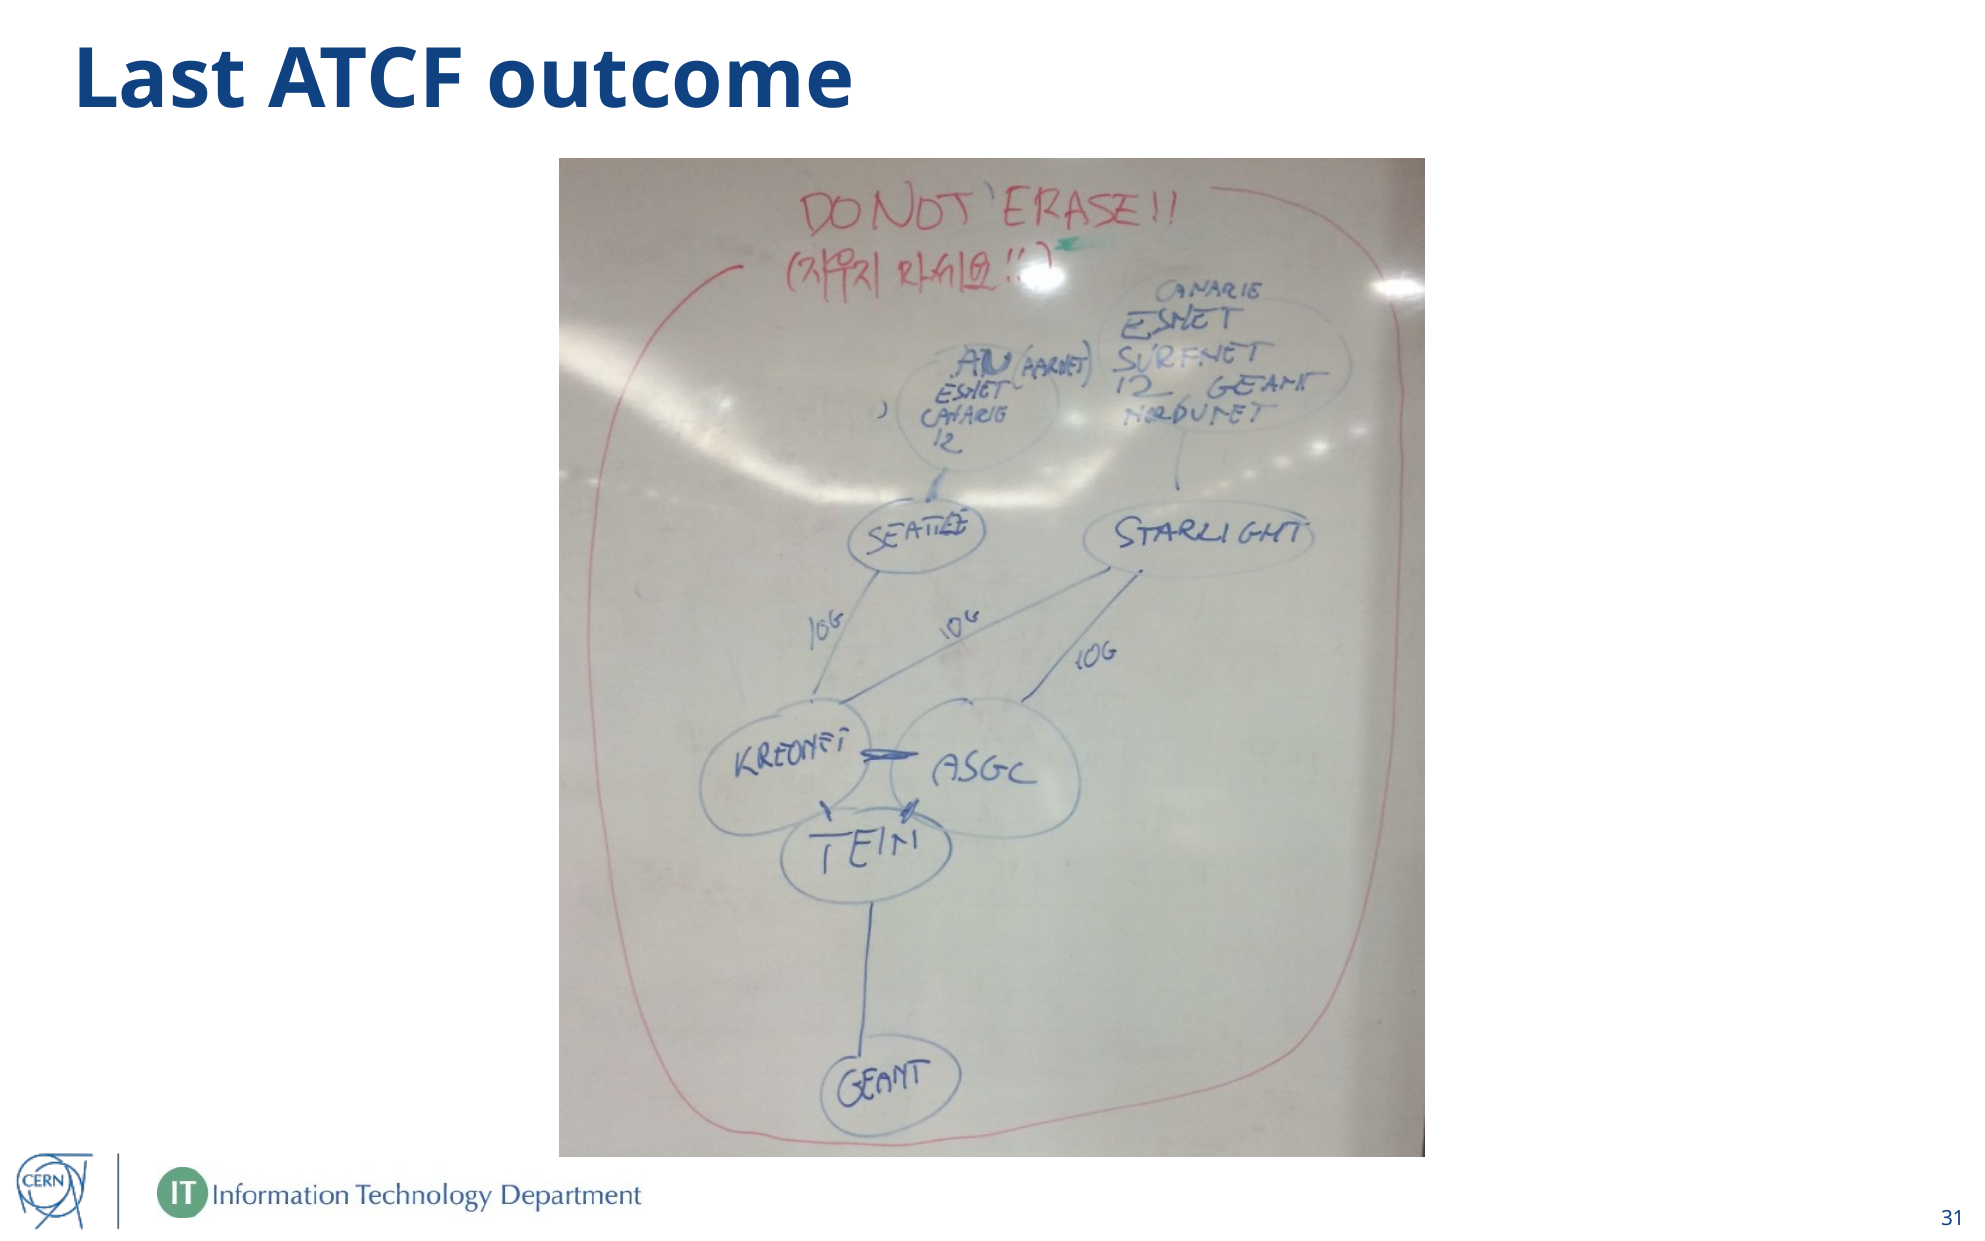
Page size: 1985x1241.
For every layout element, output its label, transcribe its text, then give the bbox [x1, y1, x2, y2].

picture [38, 1207, 55, 1215]
picture [559, 158, 1425, 1157]
picture [157, 1167, 948, 1218]
picture [51, 1200, 64, 1215]
picture [19, 1188, 64, 1207]
picture [16, 1188, 64, 1236]
title Last ATCF outcome [72, 0, 1834, 166]
